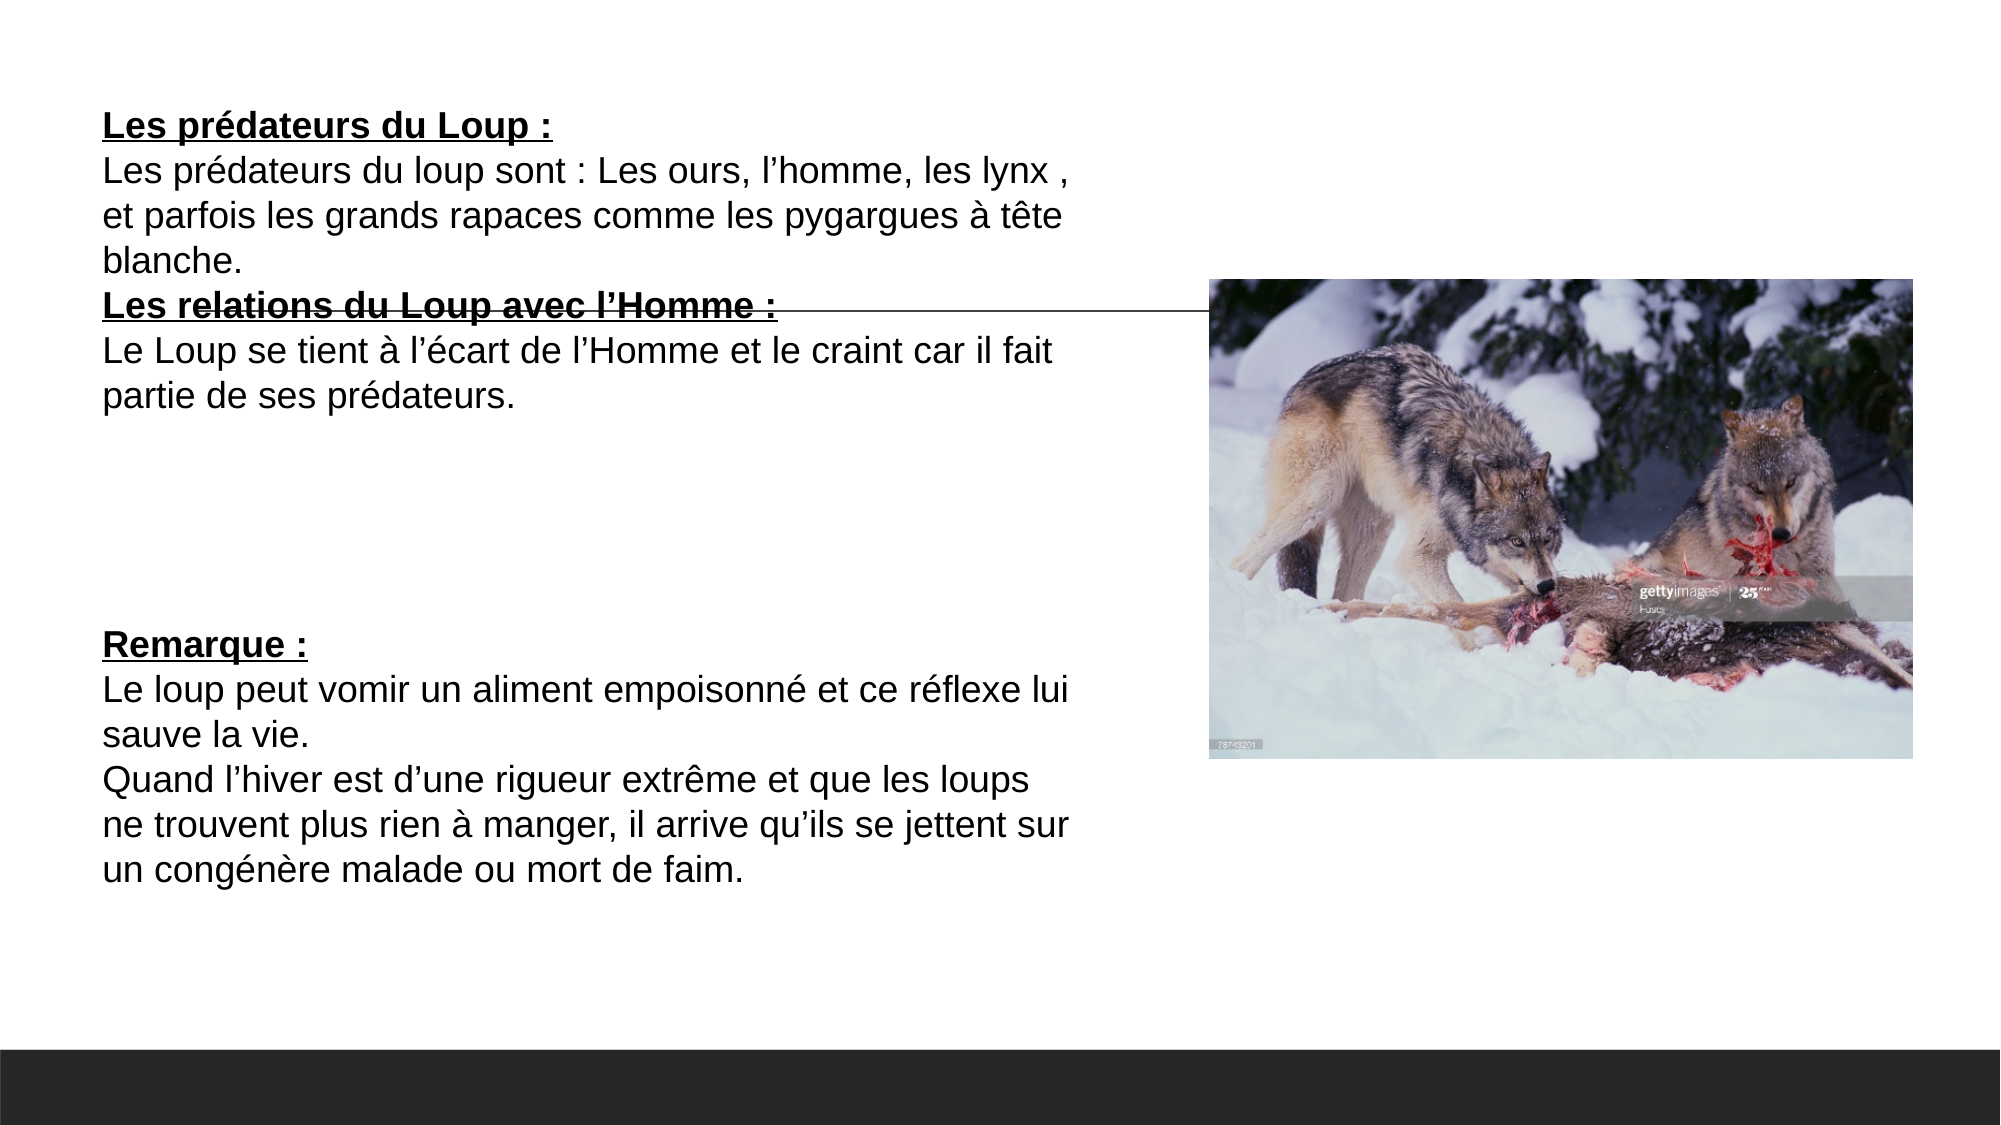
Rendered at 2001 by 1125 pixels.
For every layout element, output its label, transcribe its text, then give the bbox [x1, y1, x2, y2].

text_box Les prédateurs du Loup : Les prédateurs du loup sont : Les ours, l’homme, les lynx , et parfois les grands rapaces comme les pygargues à tête blanche. Les relations du Loup avec l’Homme : Le Loup se tient à l’écart de l’Homme et le craint car il fait partie de ses prédateurs. [87, 93, 1088, 424]
text_box Remarque : Le loup peut vomir un aliment empoisonné et ce réflexe lui sauve la vie. Quand l’hiver est d’une rigueur extrême et que les loups ne trouvent plus rien à manger, il arrive qu’ils se jettent sur un congénère malade ou mort de faim. [87, 613, 1088, 898]
picture [1209, 279, 1913, 759]
